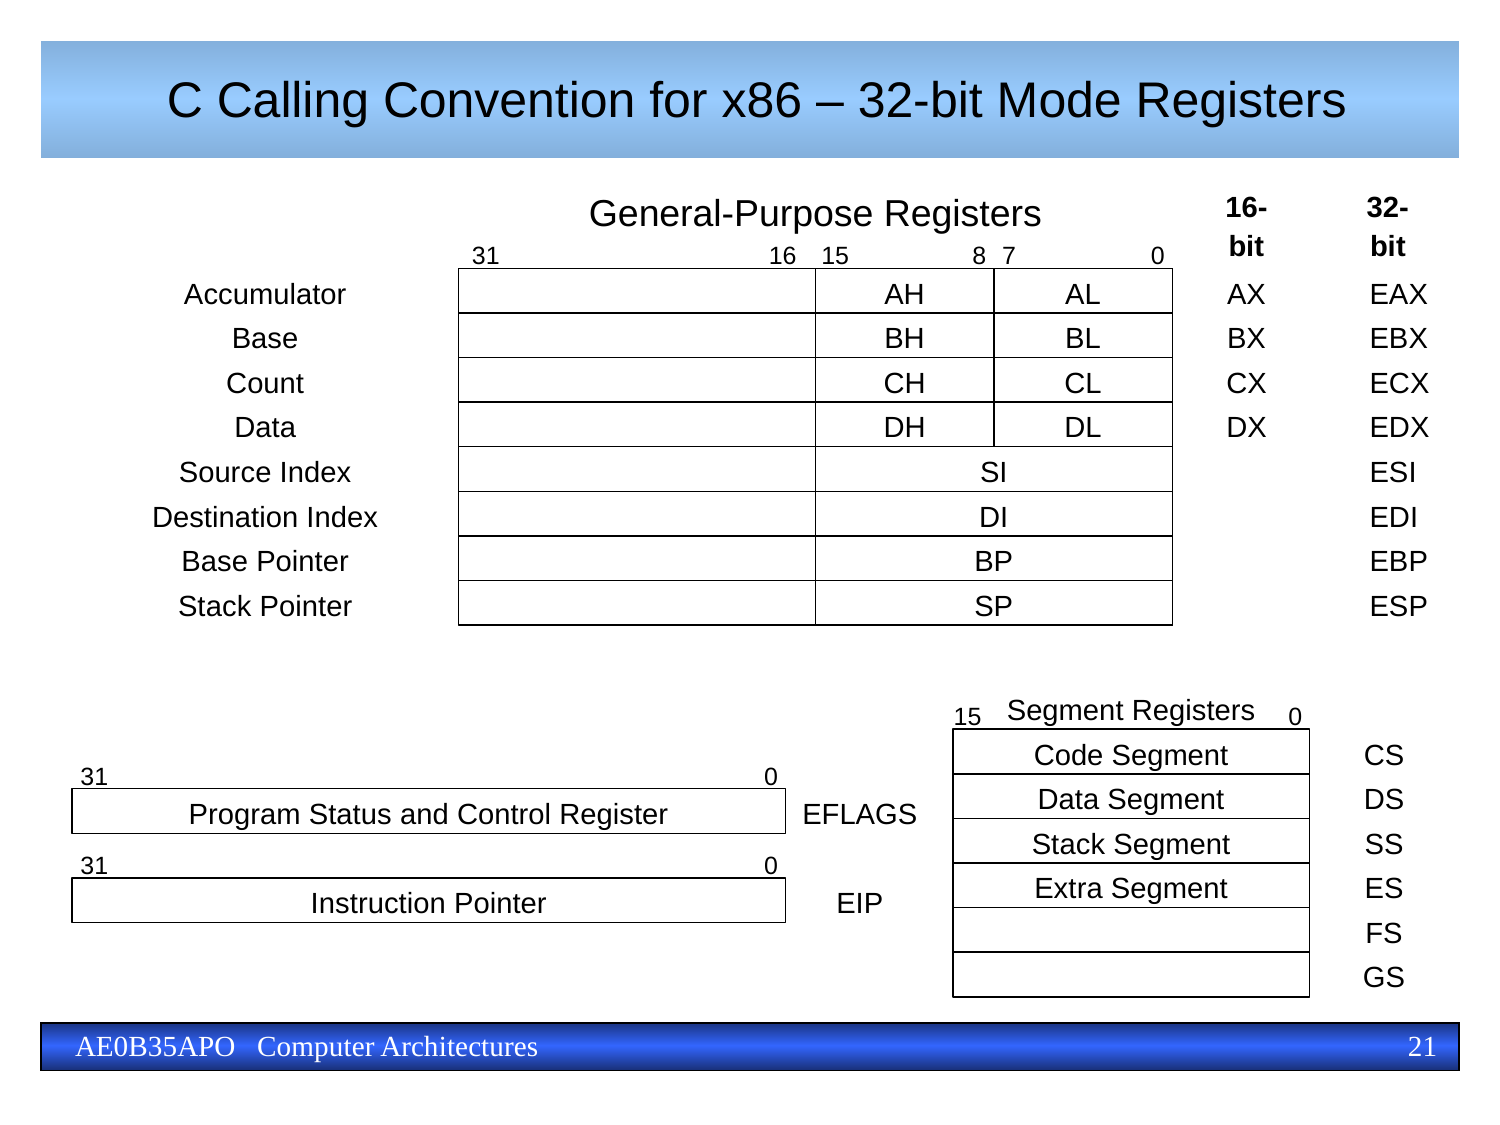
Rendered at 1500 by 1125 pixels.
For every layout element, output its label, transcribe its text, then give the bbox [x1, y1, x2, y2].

text_box 0 [755, 837, 786, 889]
text_box ESI [1361, 453, 1457, 498]
text_box AH [815, 262, 994, 307]
text_box EDX [1361, 408, 1457, 453]
text_box 16 [750, 214, 816, 293]
text_box Data Segment [952, 780, 1309, 812]
text_box Program Status and Control Register [71, 782, 785, 839]
text_box Segment Registers [982, 678, 1280, 735]
text_box EDI [1361, 498, 1457, 542]
text_box Extra Segment [952, 869, 1309, 914]
text_box Instruction Pointer [71, 872, 785, 929]
text_box DL [994, 396, 1173, 453]
text_box FS [1309, 914, 1459, 958]
text_box EIP [785, 872, 935, 929]
text_box CS [1309, 723, 1459, 780]
text_box 15 [816, 214, 863, 293]
text_box Destination Index [71, 485, 459, 530]
text_box 0 [755, 748, 786, 799]
text_box ES [1309, 869, 1459, 914]
text_box Stack Pointer [71, 574, 459, 631]
text_box ECX [1361, 364, 1457, 408]
text_box DI [815, 485, 1173, 530]
text_box BH [815, 307, 994, 351]
text_box SS [1309, 825, 1459, 869]
text_box Count [71, 351, 459, 396]
text_box 0 [1142, 228, 1173, 262]
text_box DH [815, 396, 994, 453]
text_box Stack Segment [952, 812, 1309, 869]
text_box 0 [1279, 689, 1310, 740]
text_box CX [1173, 364, 1321, 408]
text_box Base [71, 307, 459, 351]
text_box CL [994, 351, 1173, 396]
text_box 8 [964, 228, 994, 279]
title C Calling Convention for x86 – 32-bit Mode Registers [41, 41, 1459, 158]
text_box 16-bit [1201, 176, 1292, 272]
text_box Accumulator [71, 262, 459, 307]
text_box Code Segment [952, 735, 1309, 780]
text_box DX [1173, 408, 1321, 453]
text_box SP [815, 574, 1173, 631]
text_box 31 [71, 731, 117, 816]
text_box ESP [1361, 587, 1457, 631]
text_box EBP [1361, 542, 1457, 587]
text_box BL [994, 307, 1173, 351]
text_box SI [815, 453, 1173, 485]
text_box 32-bit [1343, 176, 1433, 272]
text_box 7 [994, 228, 1024, 279]
text_box Data [71, 396, 459, 441]
text_box 31 [452, 214, 520, 293]
text_box EBX [1361, 307, 1457, 364]
text_box Source Index [71, 441, 459, 485]
text_box 15 [945, 672, 991, 757]
text_box AX [1173, 262, 1321, 307]
text_box EFLAGS [785, 782, 935, 839]
text_box GS [1309, 958, 1459, 1003]
text_box BP [815, 530, 1173, 574]
text_box CH [815, 351, 994, 396]
text_box AL [994, 262, 1173, 307]
text_box EAX [1361, 262, 1457, 307]
text_box 31 [71, 821, 117, 905]
text_box Base Pointer [71, 530, 459, 574]
text_box DS [1309, 780, 1459, 825]
text_box BX [1173, 307, 1321, 364]
text_box General-Purpose Registers [488, 175, 1143, 243]
